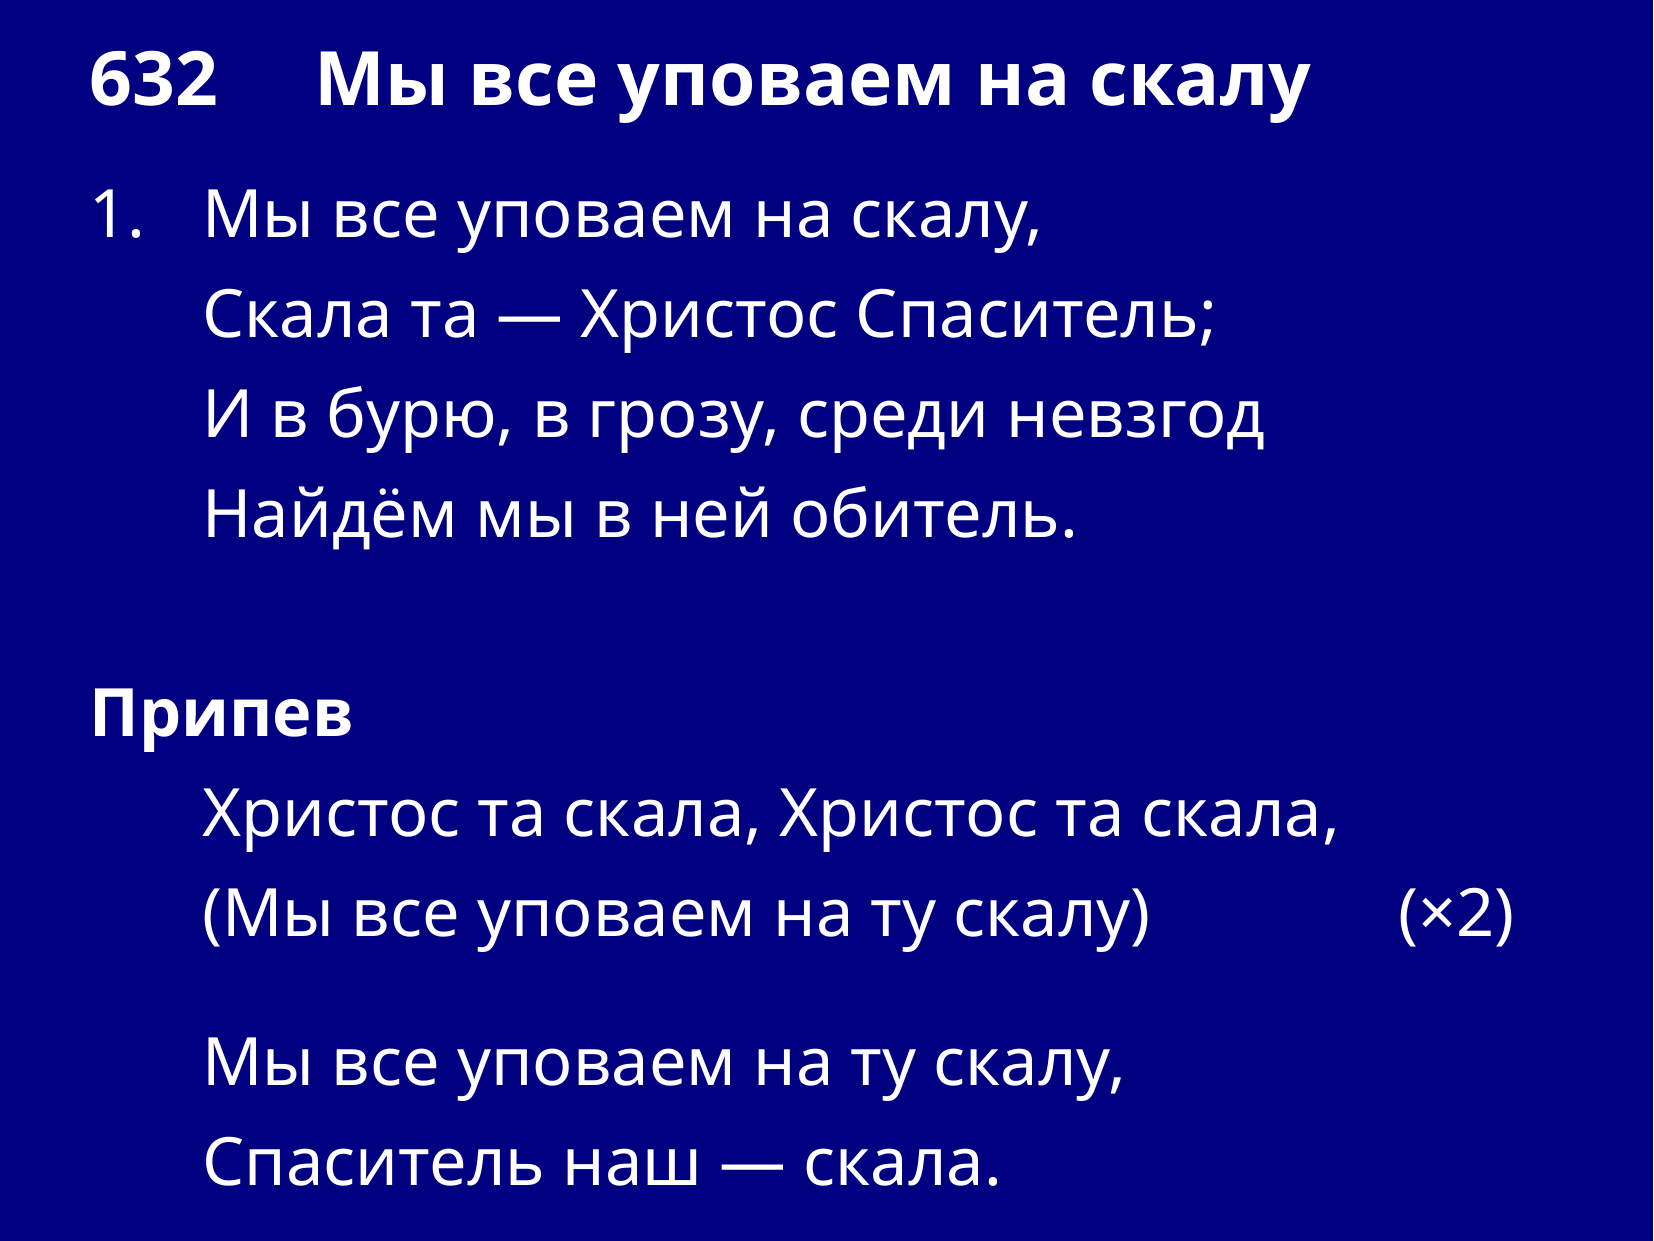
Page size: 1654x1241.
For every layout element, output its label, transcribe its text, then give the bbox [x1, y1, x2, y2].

text_box 632 Мы все уповаем на скалу [75, 18, 1576, 131]
text_box 1. Мы все уповаем на скалу, Скала та — Христос Спаситель; И в бурю, в грозу, среди невзгод Найдём мы в ней обитель. Припев Христос та скала, Христос та скала, (Мы все уповаем на ту скалу) (×2) Мы все уповаем на ту скалу, Спаситель наш — скала. [75, 150, 1576, 1163]
